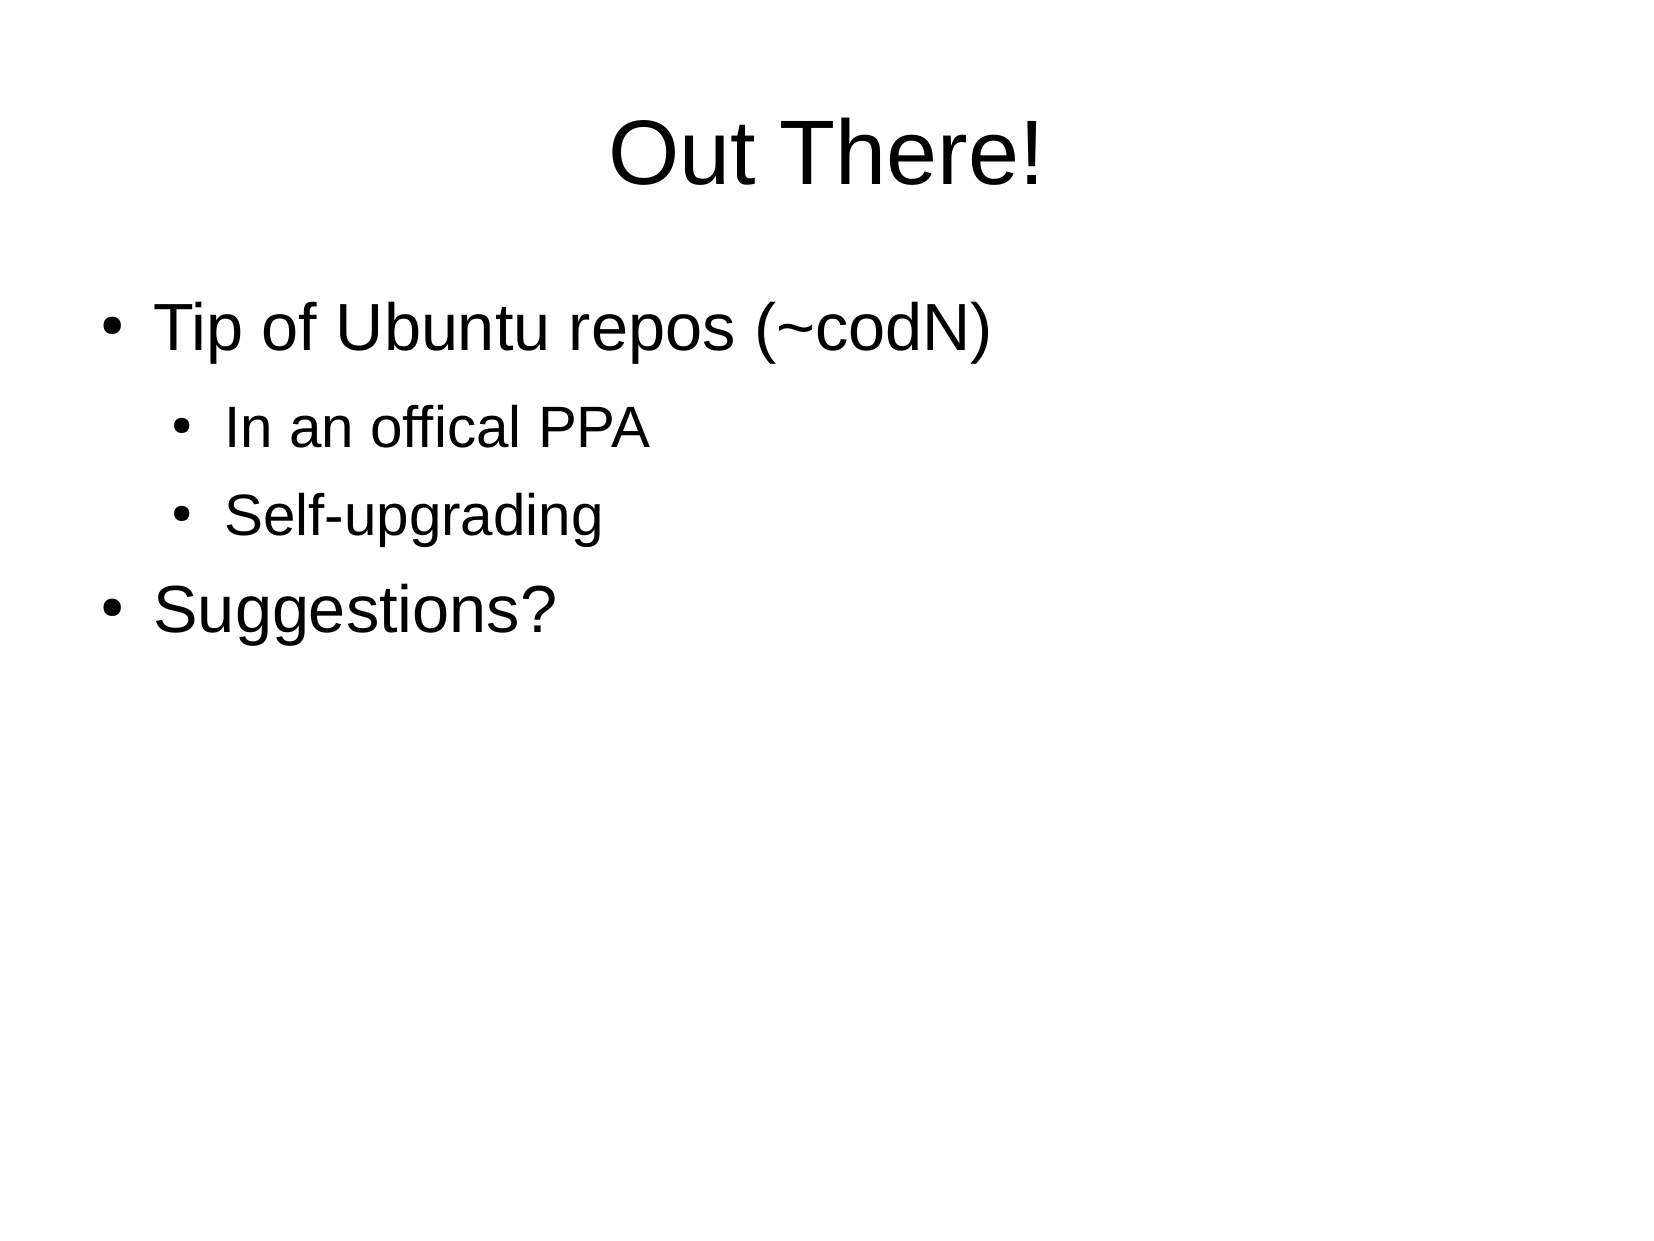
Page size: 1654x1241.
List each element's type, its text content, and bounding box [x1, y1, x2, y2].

list Tip of Ubuntu repos (~codN) In an offical PPA Self-upgrading Suggestions? [82, 290, 1571, 1109]
title Out There! [82, 56, 1571, 250]
